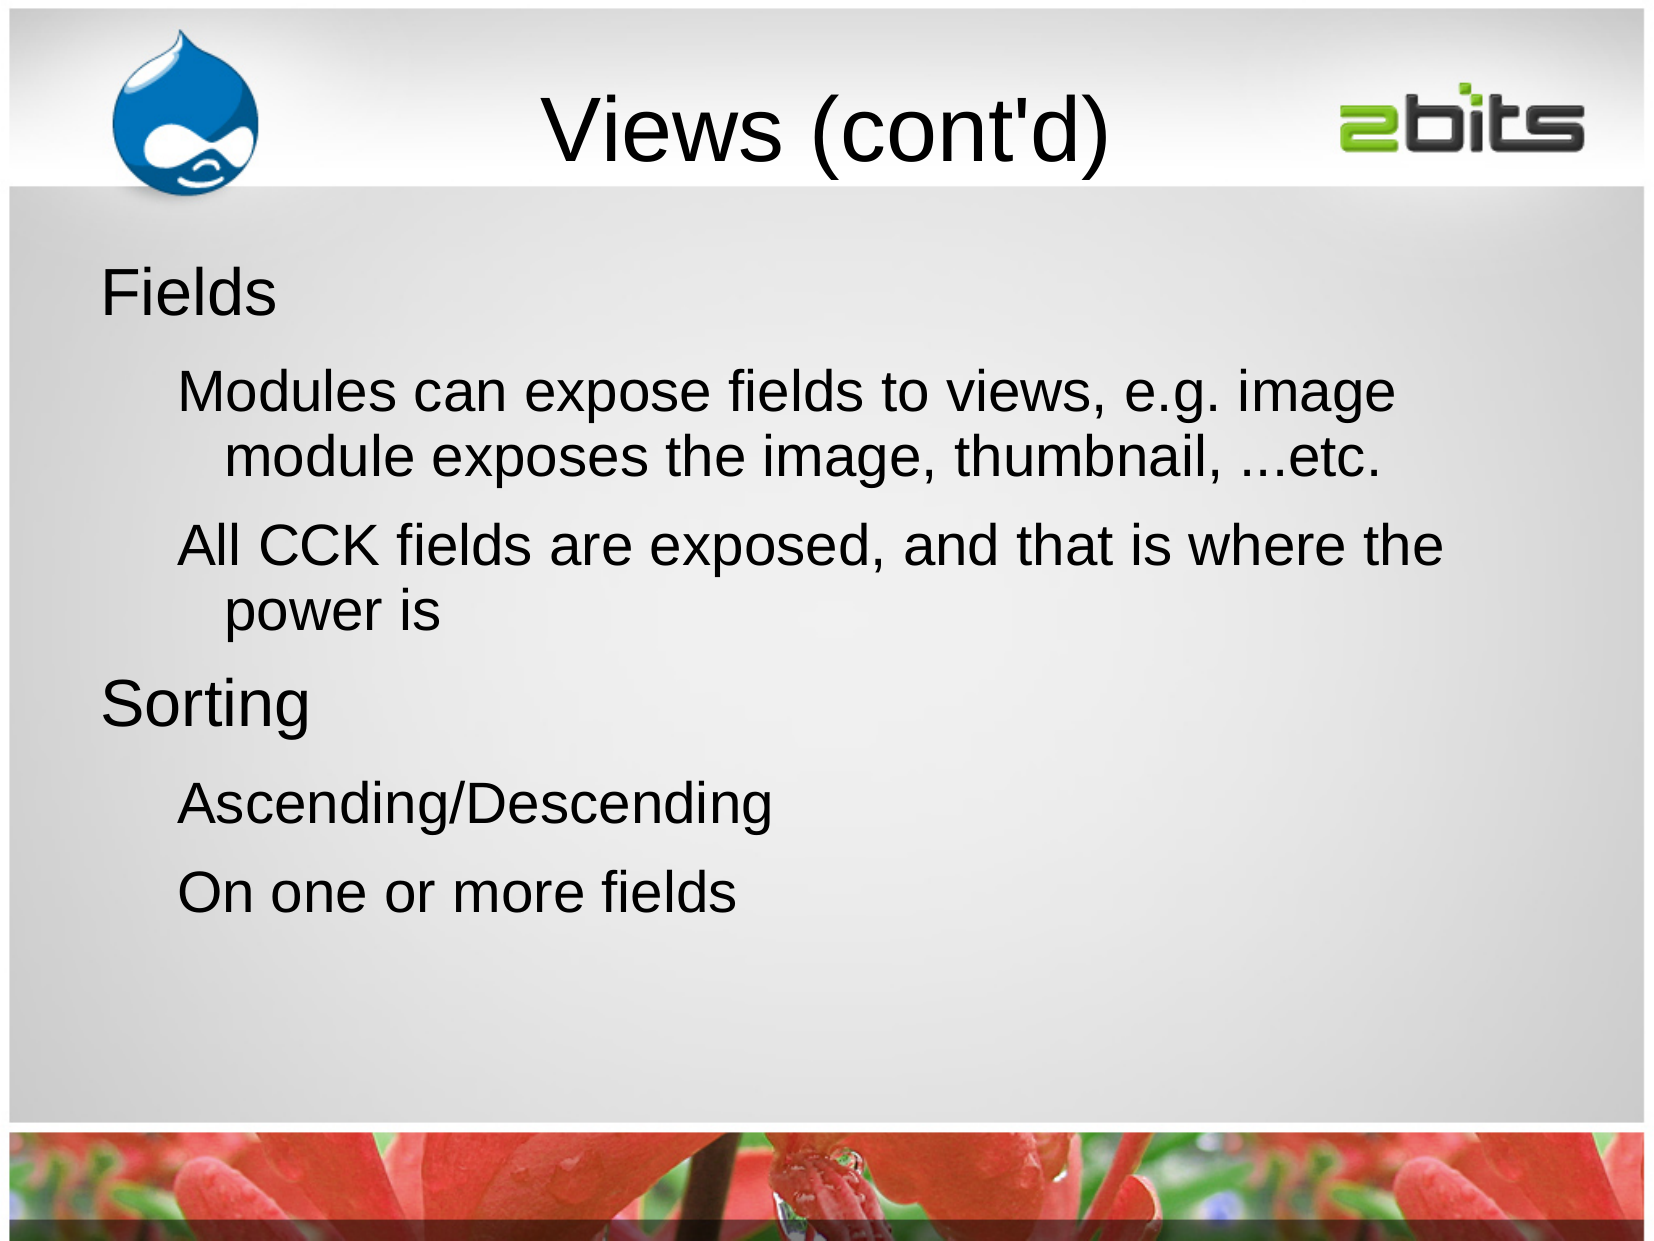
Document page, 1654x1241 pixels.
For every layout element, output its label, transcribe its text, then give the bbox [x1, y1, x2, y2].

list Fields Modules can expose fields to views, e.g. image module exposes the image, thumbnail, ...etc. All CCK fields are exposed, and that is where the power is Sorting Ascending/Descending On one or more fields [82, 254, 1571, 1103]
picture [0, 0, 1654, 1241]
title Views (cont'd) [82, 33, 1571, 226]
